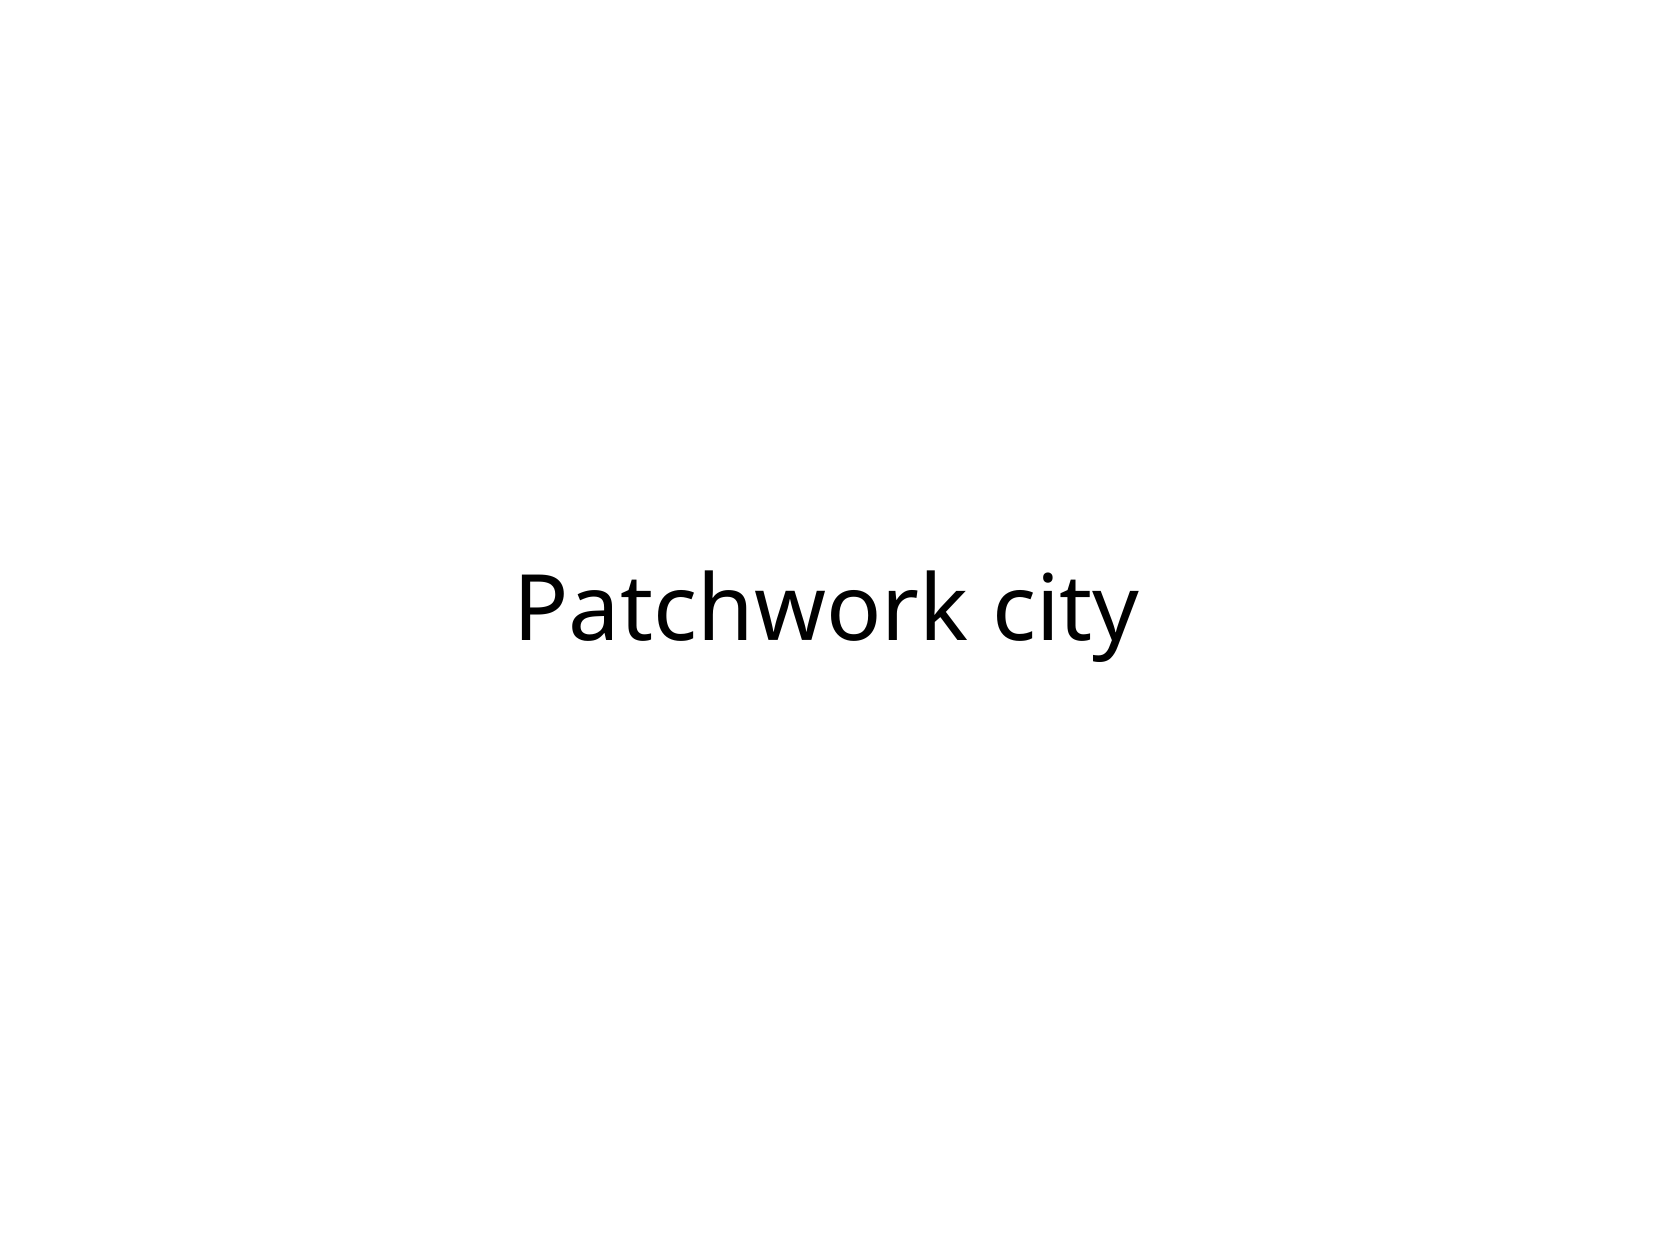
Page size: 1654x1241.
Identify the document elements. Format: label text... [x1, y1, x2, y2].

subtitle Patchwork city [82, 200, 1571, 1010]
